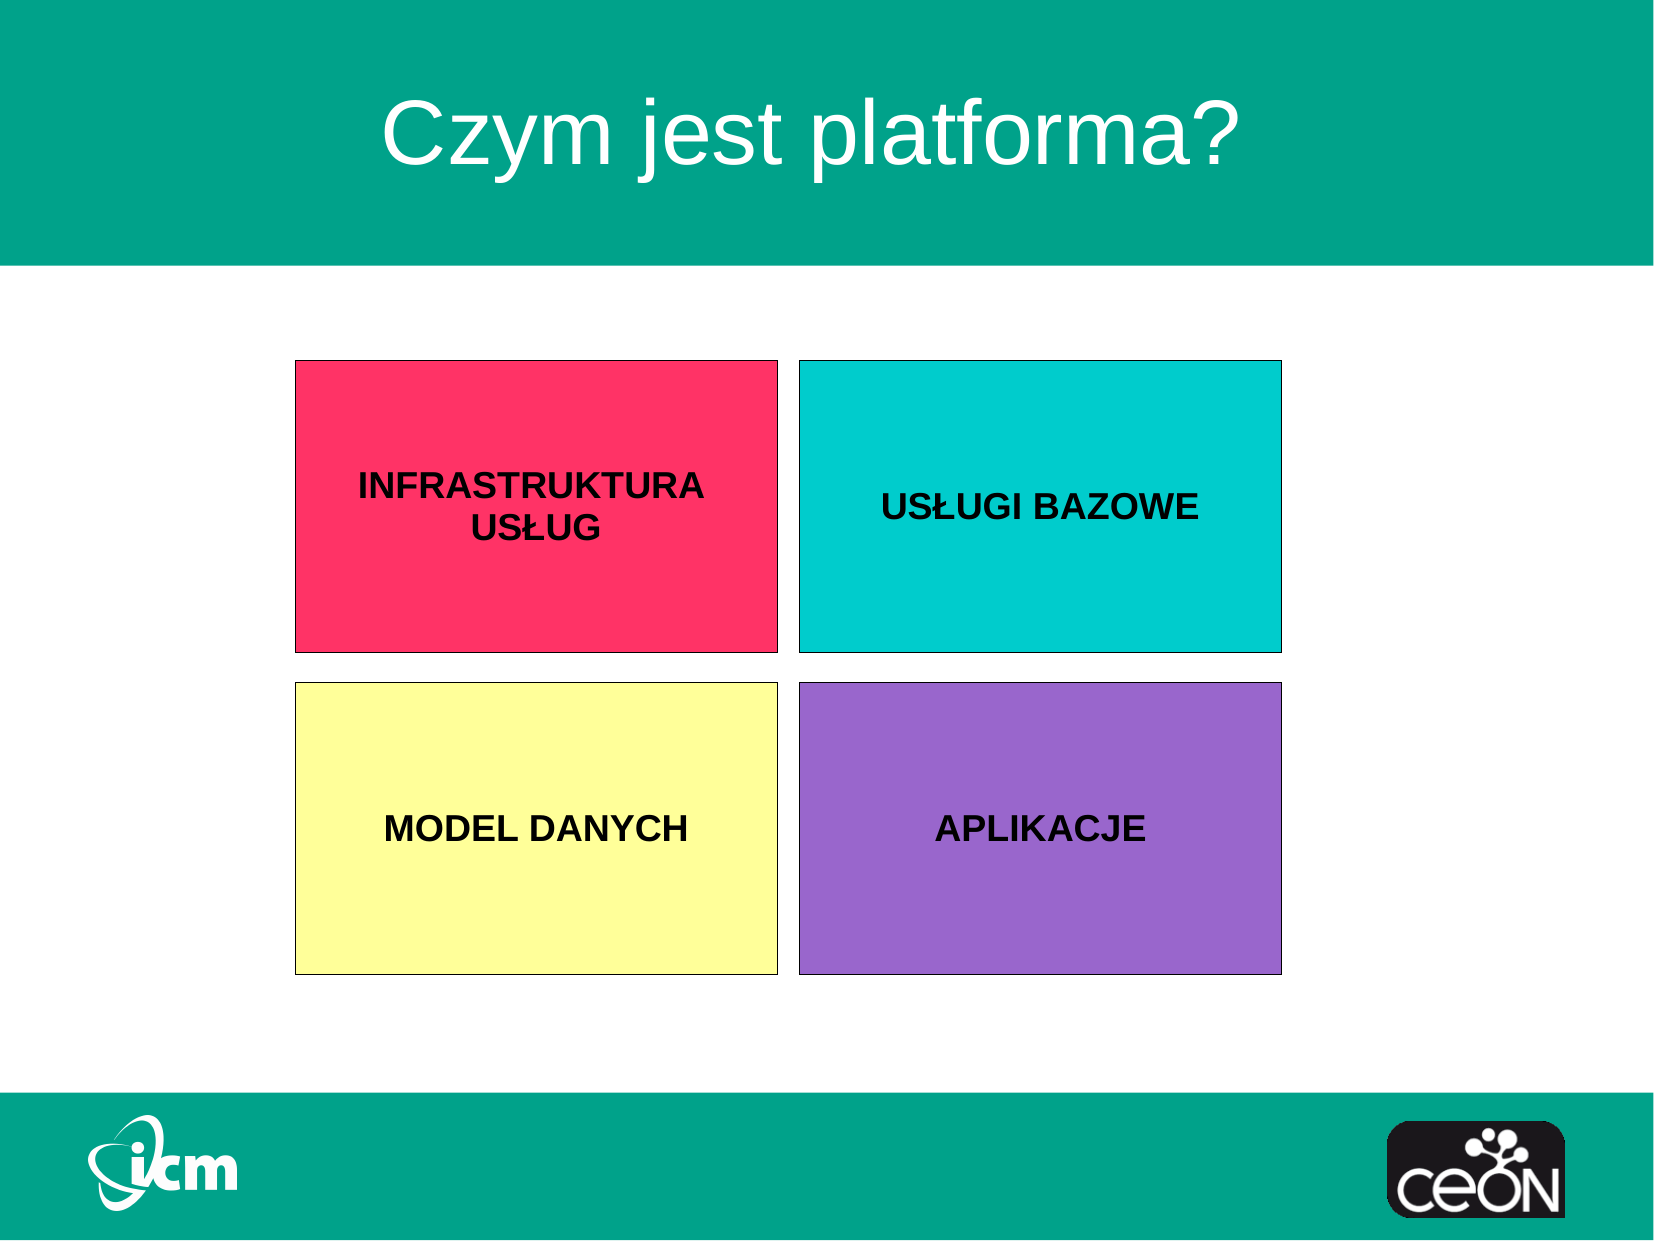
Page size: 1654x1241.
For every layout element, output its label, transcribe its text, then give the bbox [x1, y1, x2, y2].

picture [88, 1115, 237, 1211]
text_box USŁUGI BAZOWE [799, 360, 1282, 653]
text_box APLIKACJE [799, 682, 1282, 975]
text_box MODEL DANYCH [295, 682, 778, 975]
title Czym jest platforma? [59, 29, 1565, 237]
picture [1387, 1121, 1565, 1218]
text_box INFRASTRUKTURA USŁUG [295, 360, 778, 653]
